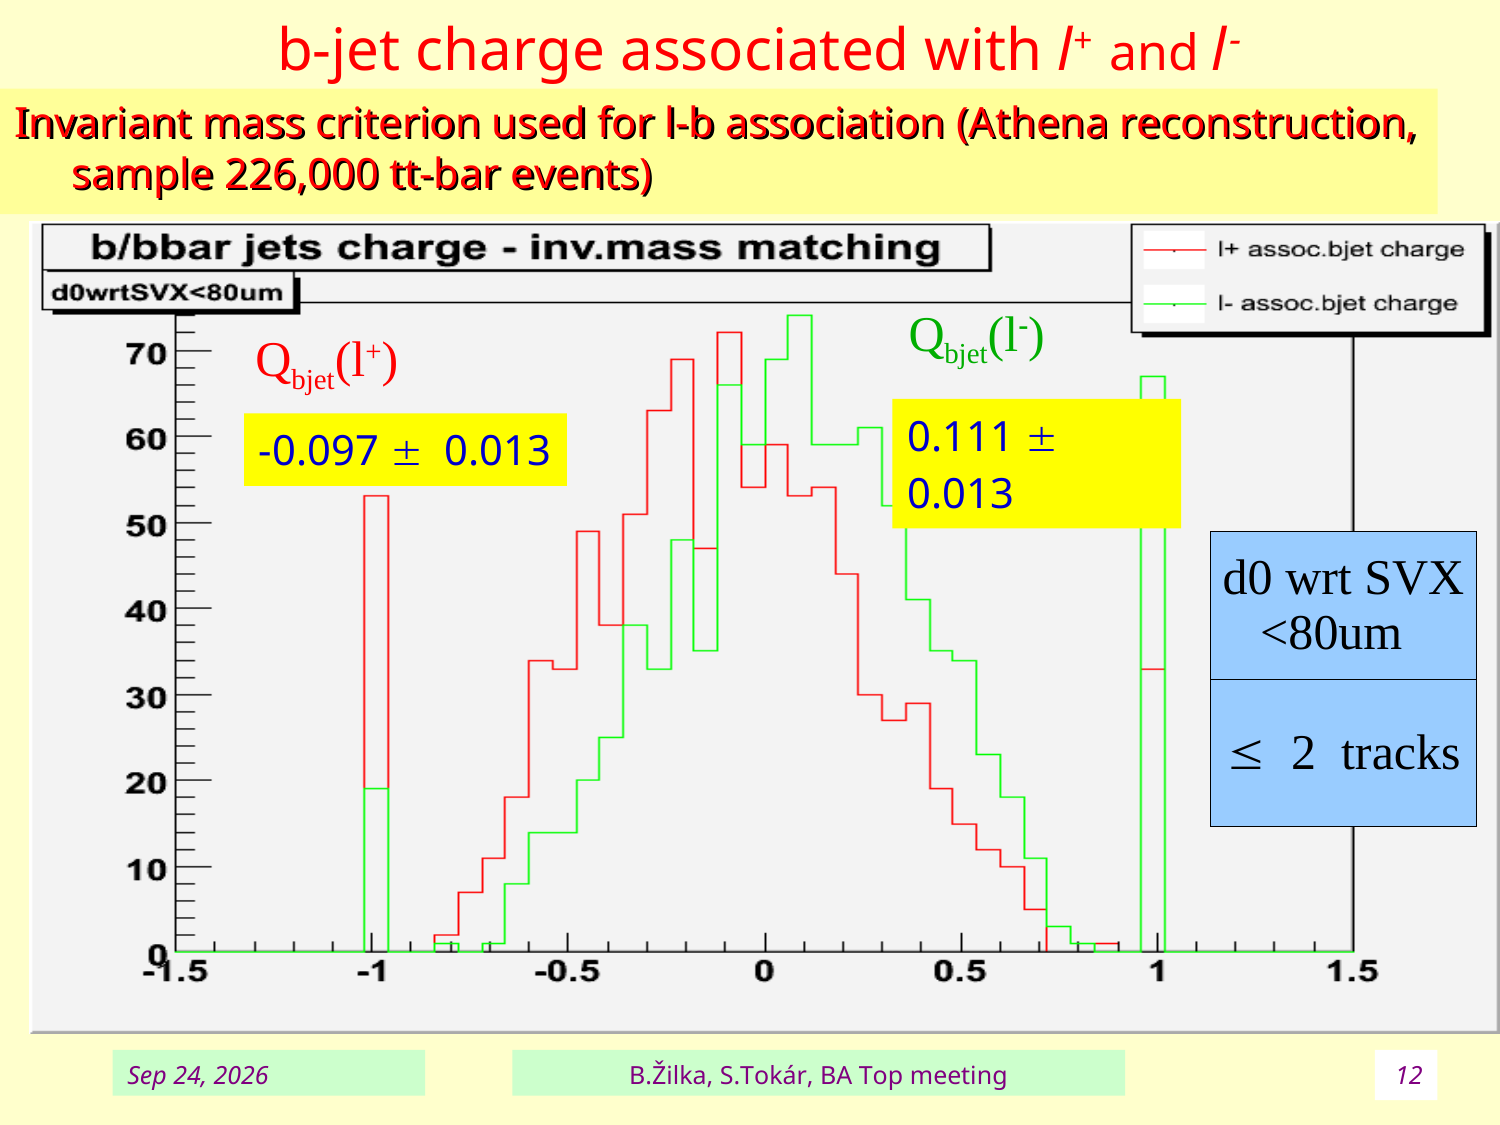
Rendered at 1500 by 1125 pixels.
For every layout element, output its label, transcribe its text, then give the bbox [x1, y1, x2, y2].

text_box -0.097  0.013 [244, 413, 567, 486]
list Invariant mass criterion used for l-b association (Athena reconstruction, sample 226,000 tt-bar events) [0, 88, 1438, 215]
text_box d0 wrt SVX <80um [1210, 531, 1477, 679]
text_box Qbjet(l+) [240, 324, 414, 404]
text_box Qbjet(l) [893, 299, 1060, 378]
text_box  2 tracks [1210, 679, 1477, 827]
title b-jet charge associated with l+ and l [112, 0, 1438, 88]
picture [29, 221, 1500, 1034]
text_box 0.111  0.013 [892, 398, 1182, 529]
